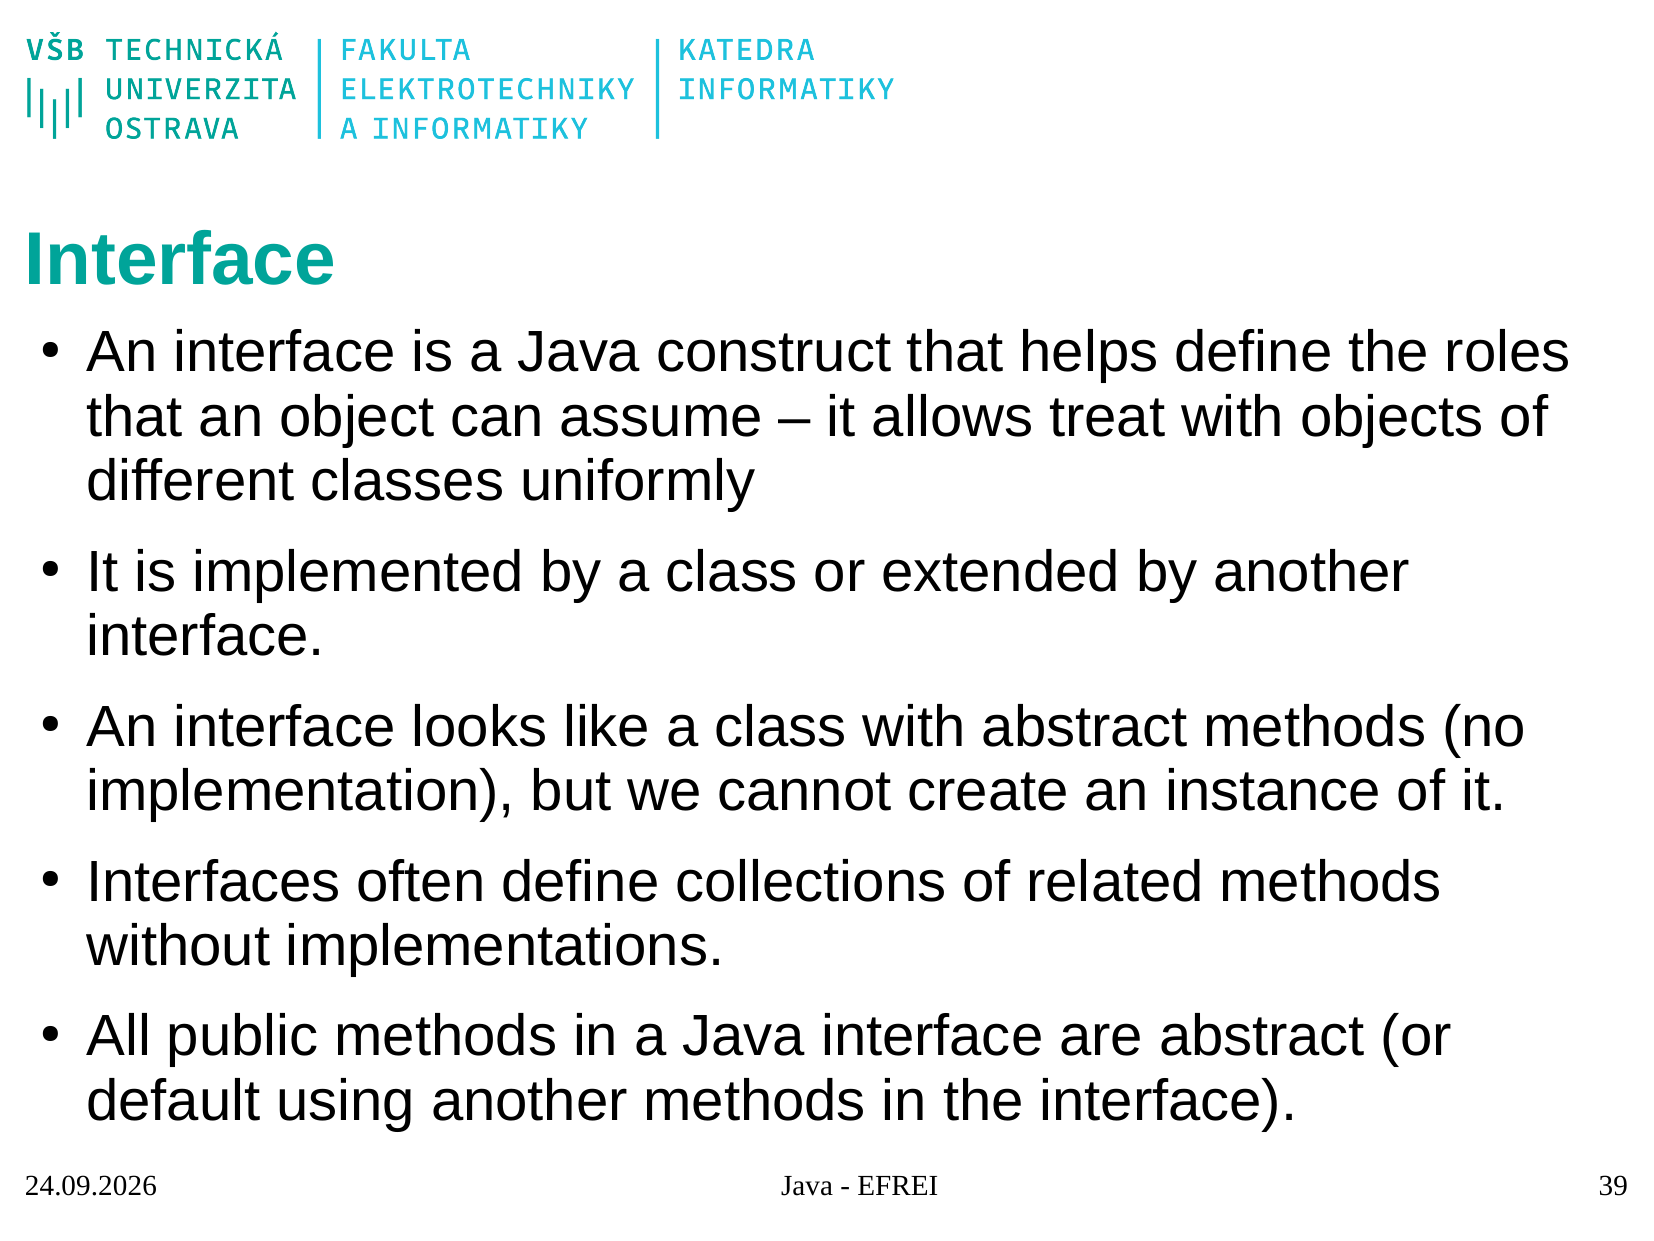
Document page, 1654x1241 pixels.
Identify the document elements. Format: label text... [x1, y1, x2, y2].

list An interface is a Java construct that helps define the roles that an object can assume – it allows treat with objects of different classes uniformly It is implemented by a class or extended by another interface. An interface looks like a class with abstract methods (no implementation), but we cannot create an instance of it. Interfaces often define collections of related methods without implementations. All public methods in a Java interface are abstract (or default using another methods in the interface). [24, 318, 1629, 1146]
title Interface [24, 169, 1629, 300]
picture [26, 31, 894, 139]
